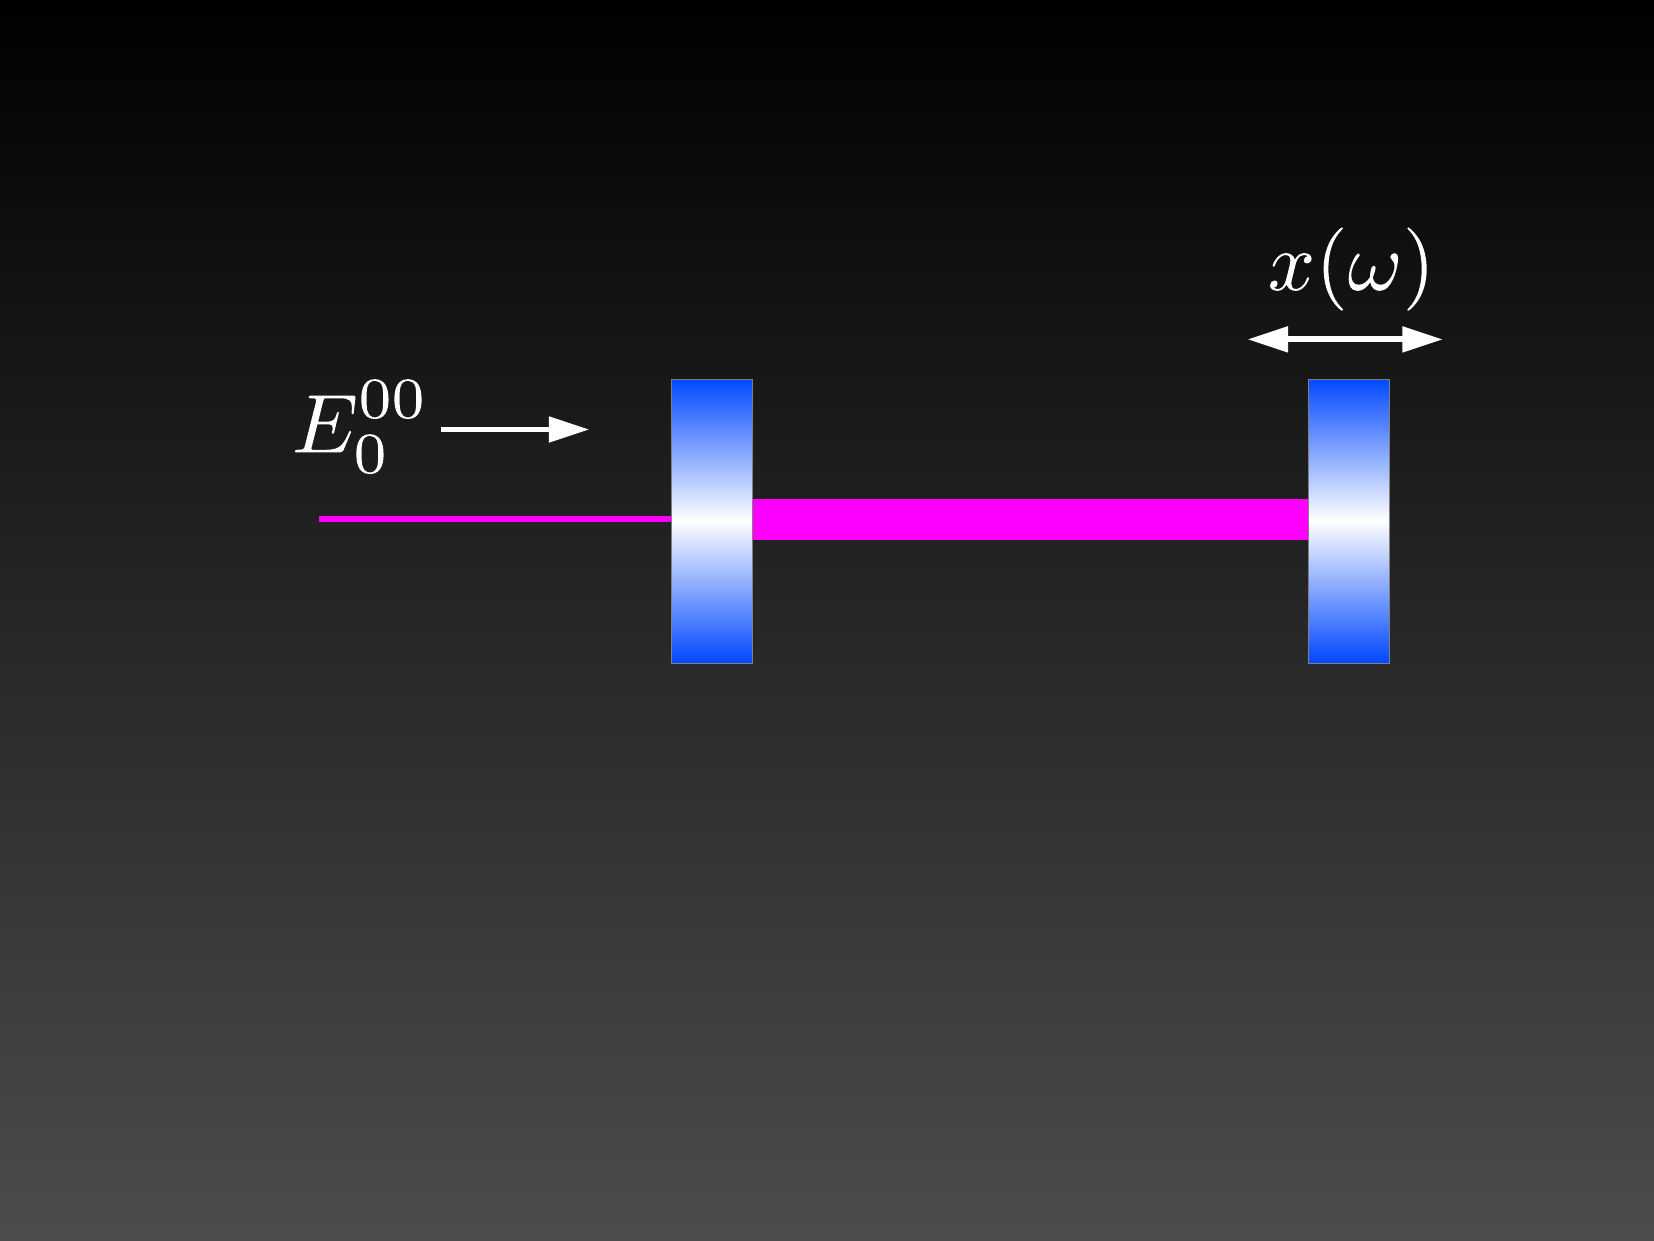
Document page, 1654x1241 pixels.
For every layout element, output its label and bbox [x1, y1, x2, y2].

text_box [671, 379, 753, 664]
text_box [1308, 379, 1390, 664]
picture [294, 379, 422, 475]
picture [1270, 227, 1427, 311]
